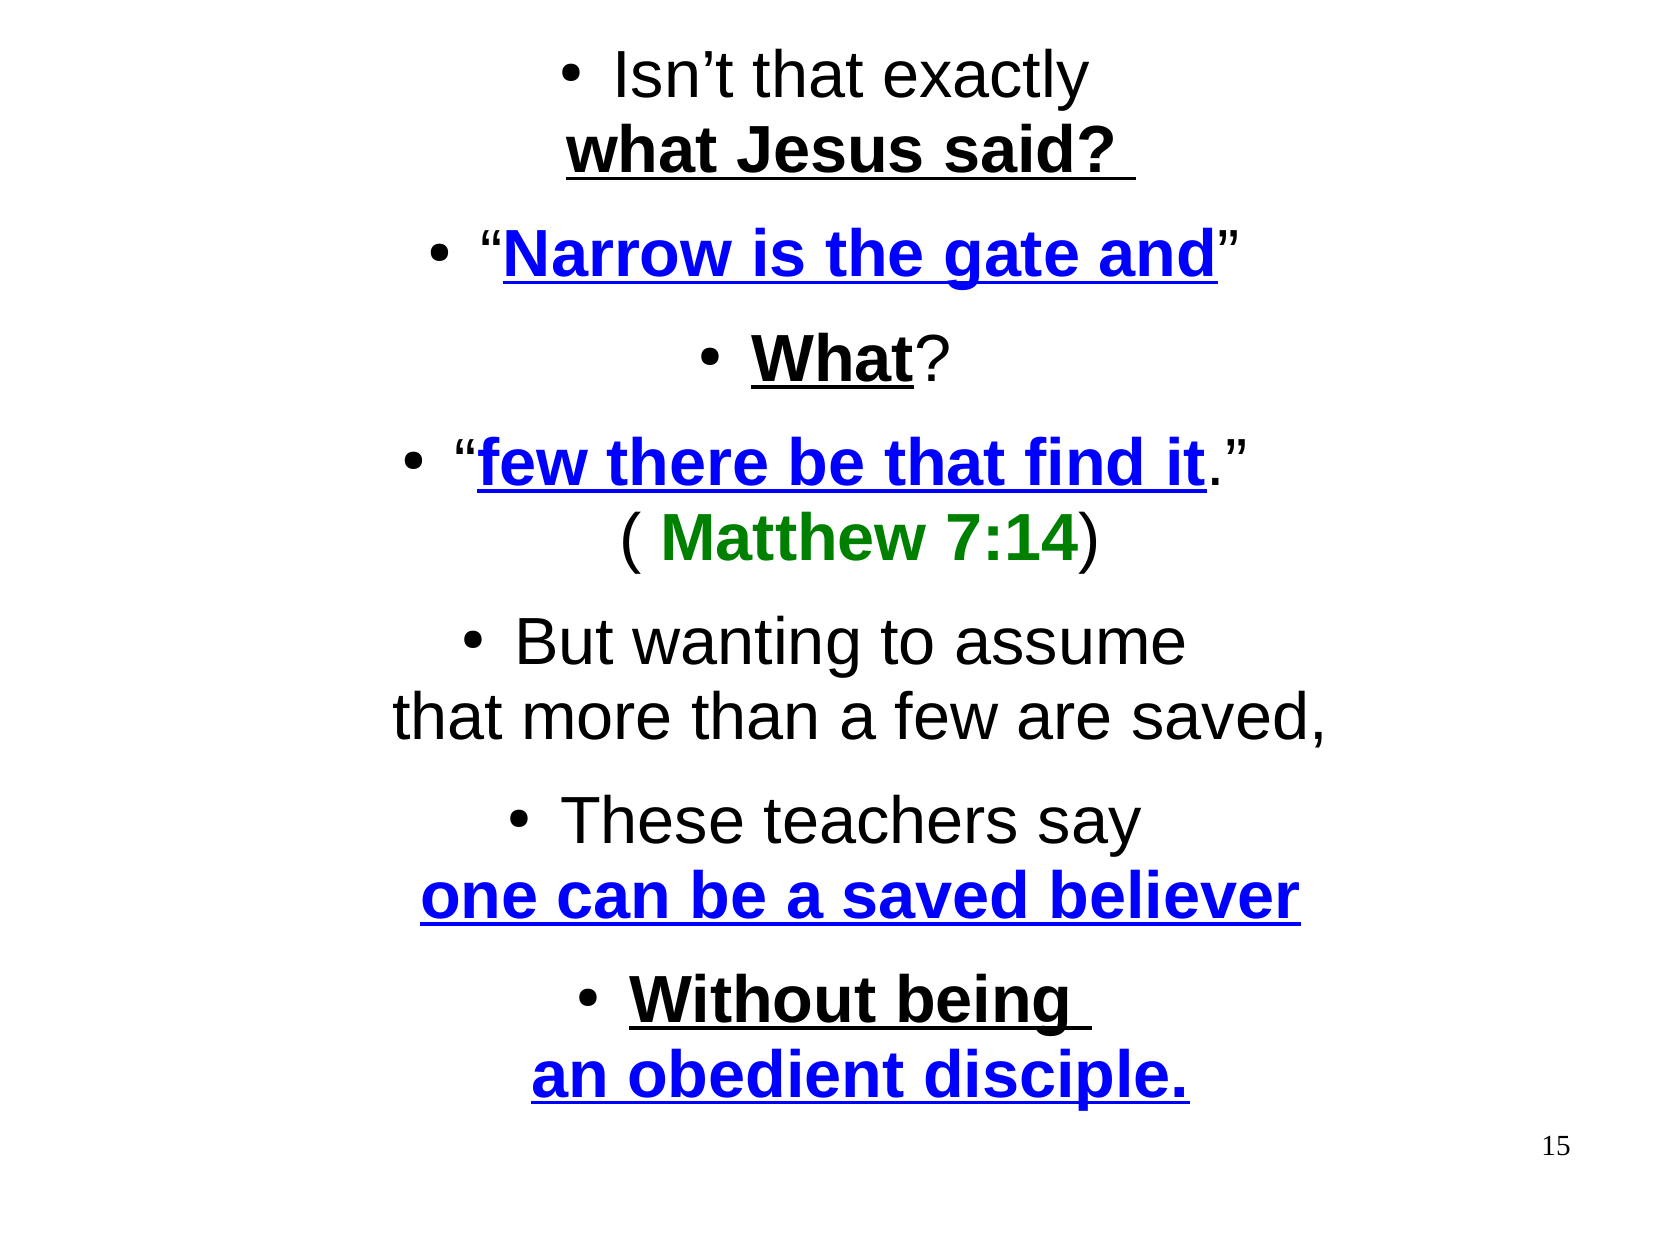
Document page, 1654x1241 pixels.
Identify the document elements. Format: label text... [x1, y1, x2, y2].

list Isn’t that exactly what Jesus said? “Narrow is the gate and” What? “few there be that find it.” ( Matthew 7:14) But wanting to assume that more than a few are saved, These teachers say one can be a saved believer Without being an obedient disciple. [37, 37, 1613, 1201]
